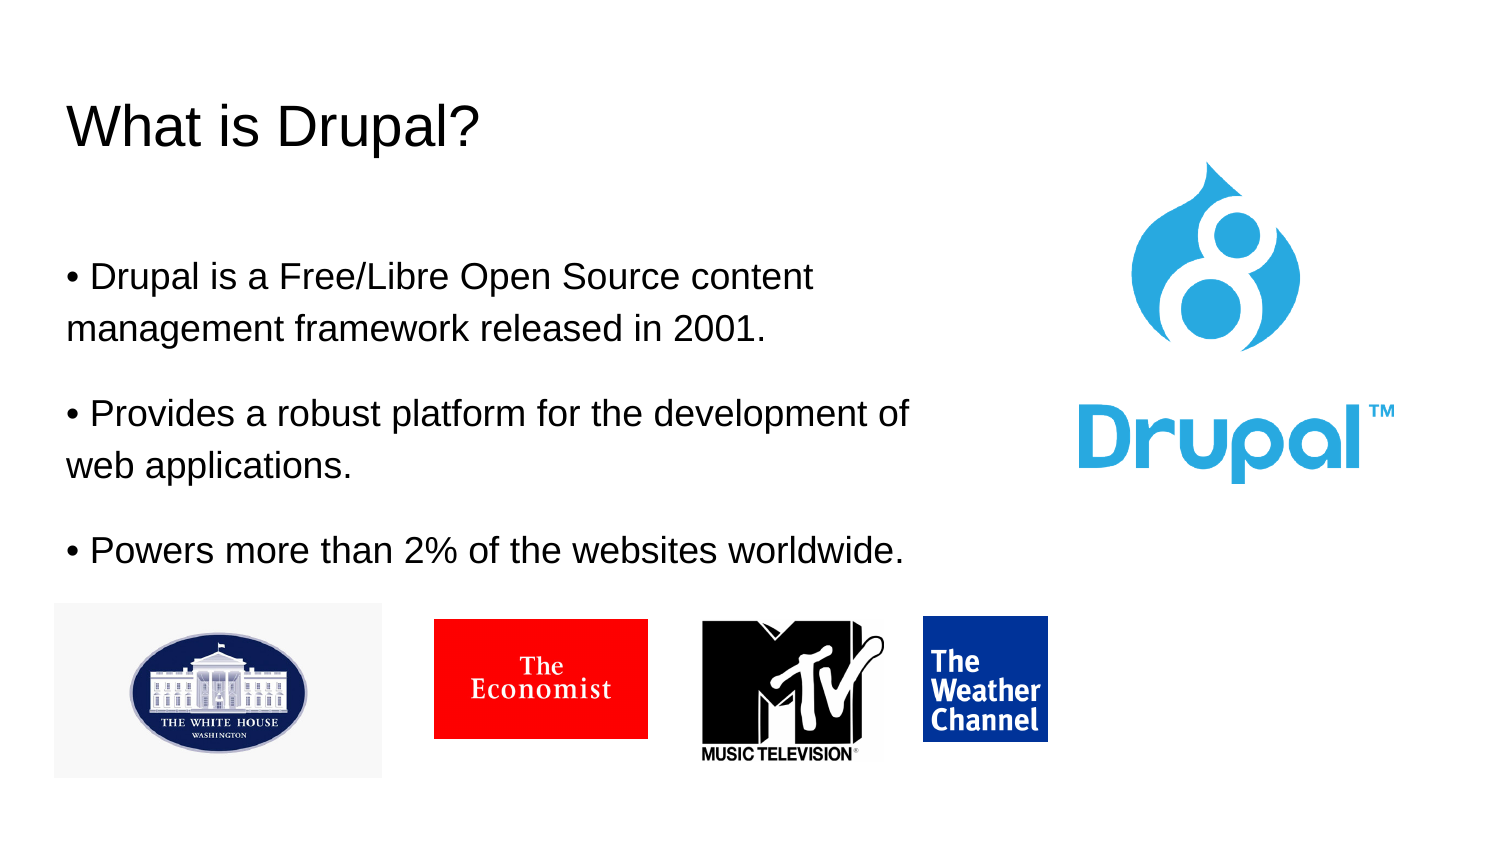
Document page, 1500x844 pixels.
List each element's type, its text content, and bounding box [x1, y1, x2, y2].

picture [1079, 161, 1394, 484]
picture [700, 619, 884, 762]
picture [434, 619, 648, 739]
picture [54, 603, 382, 778]
text_box What is Drupal? [51, 72, 1449, 167]
picture [923, 616, 1048, 742]
text_box • Drupal is a Free/Libre Open Source content management framework released in 2001. • Provides a robust platform for the development of web applications. • Powers more than 2% of the websites worldwide. [51, 230, 971, 582]
